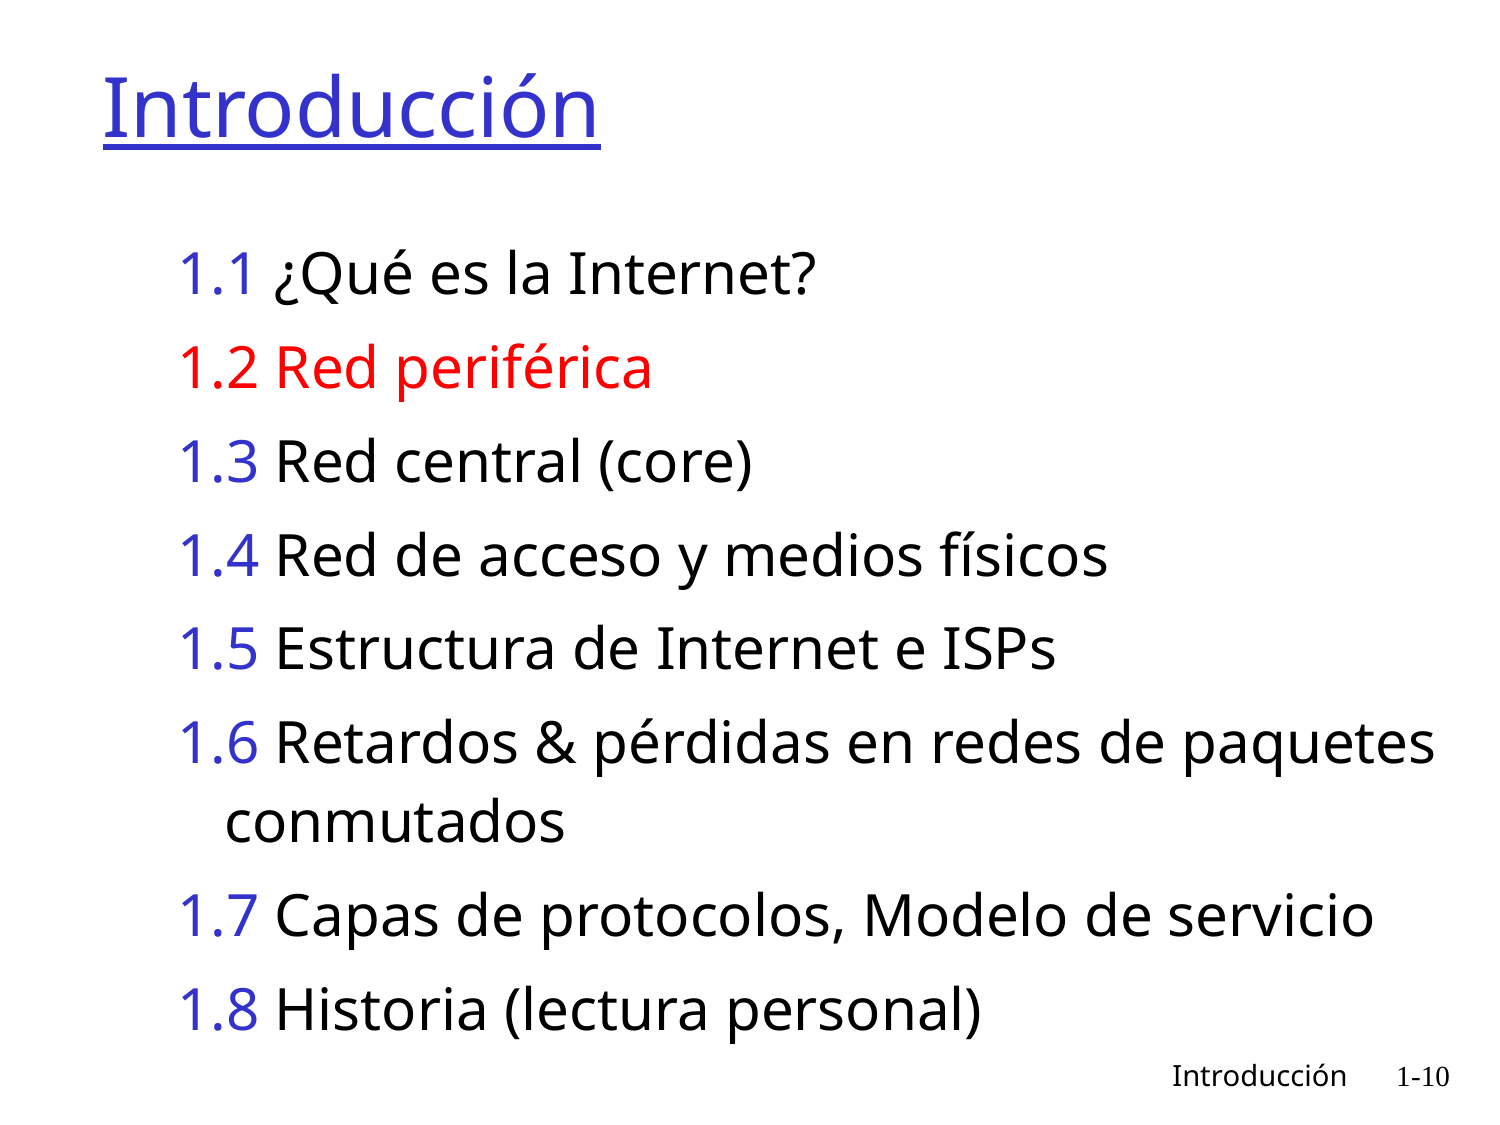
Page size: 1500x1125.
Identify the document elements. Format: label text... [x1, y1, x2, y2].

text_box 1-<number> [1362, 1050, 1466, 1125]
list 1.1 ¿Qué es la Internet? 1.2 Red periférica 1.3 Red central (core) 1.4 Red de acceso y medios físicos 1.5 Estructura de Internet e ISPs 1.6 Retardos & pérdidas en redes de paquetes conmutados 1.7 Capas de protocolos, Modelo de servicio 1.8 Historia (lectura personal) [87, 224, 1463, 1020]
title Introducción [87, 16, 1463, 196]
text_box Introducción [887, 1050, 1362, 1125]
